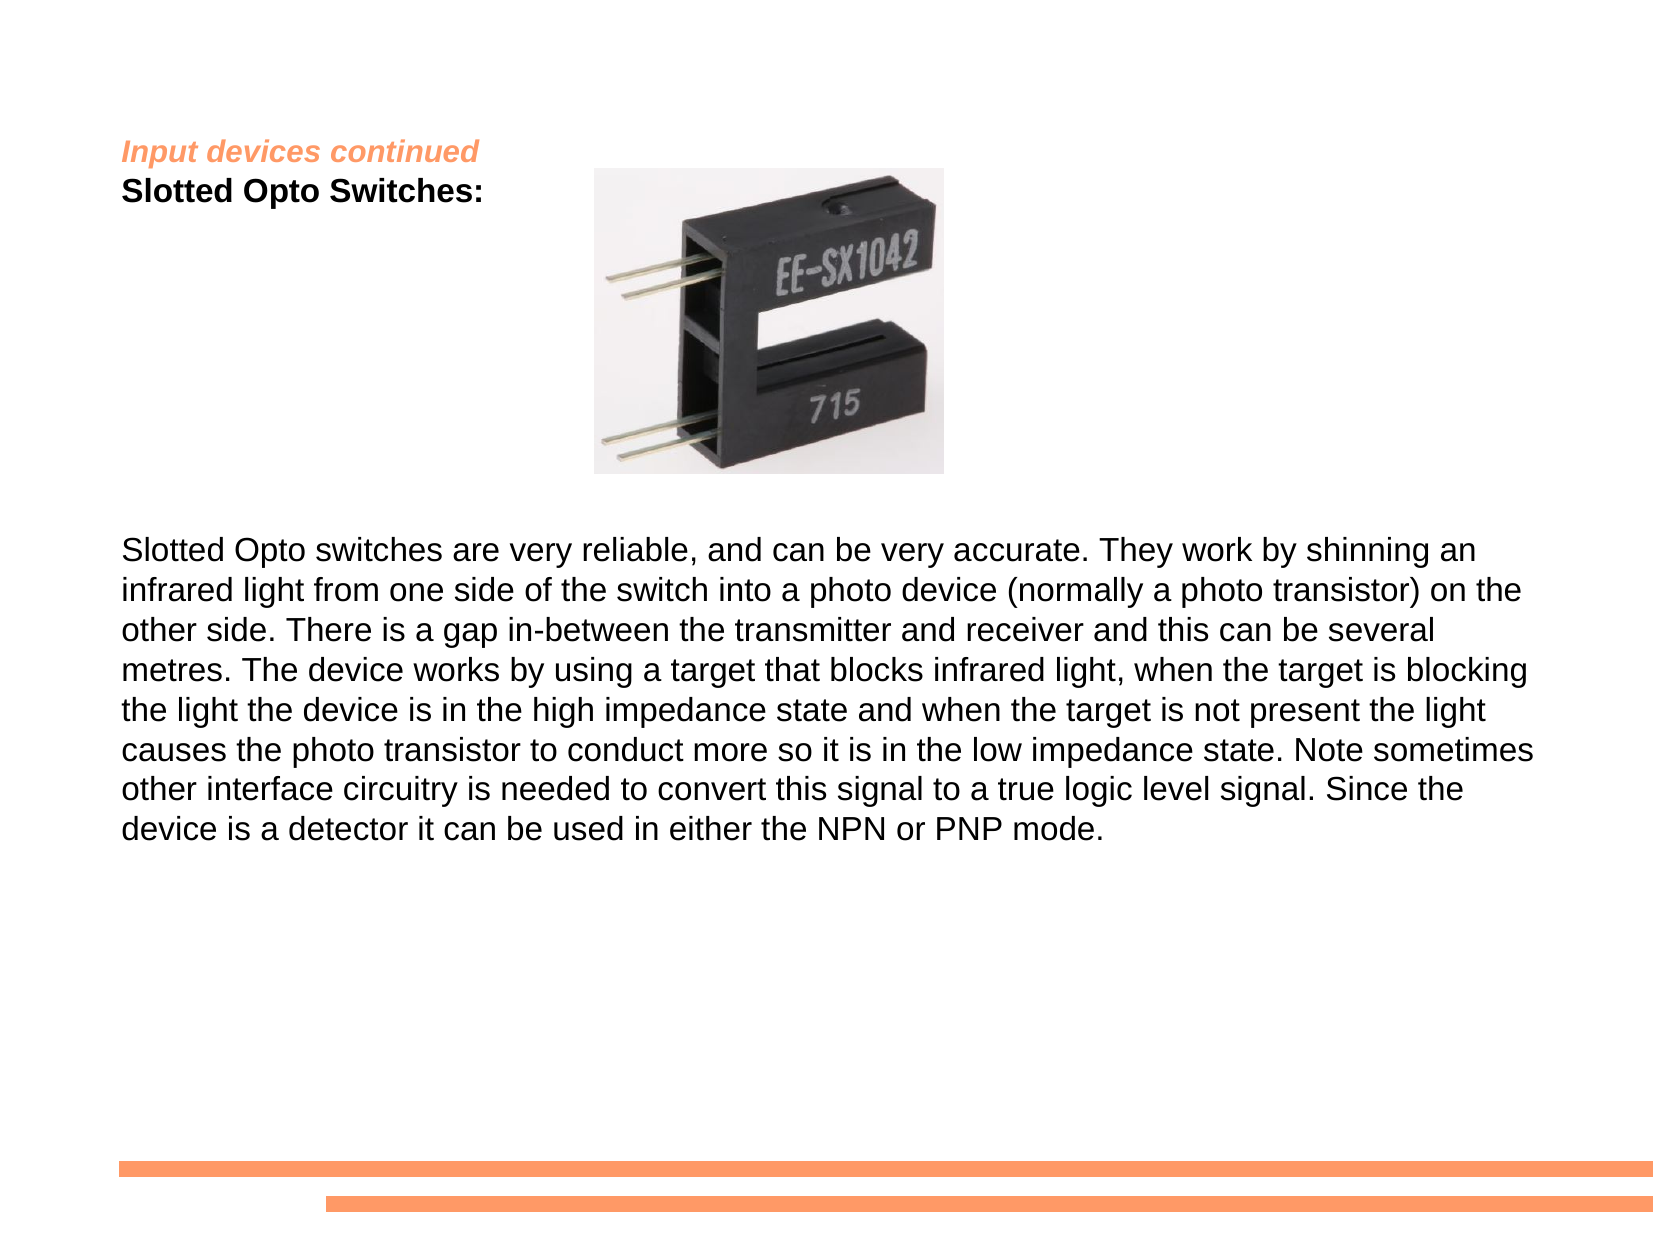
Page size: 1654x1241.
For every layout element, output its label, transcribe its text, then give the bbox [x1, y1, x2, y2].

title Input devices continued [121, 130, 1534, 168]
picture [594, 168, 944, 474]
list Slotted Opto Switches: Slotted Opto switches are very reliable, and can be very accurate. They work by shinning an infrared light from one side of the switch into a photo device (normally a photo transistor) on the other side. There is a gap in-between the transmitter and receiver and this can be several metres. The device works by using a target that blocks infrared light, when the target is blocking the light the device is in the high impedance state and when the target is not present the light causes the photo transistor to conduct more so it is in the low impedance state. Note sometimes other interface circuitry is needed to convert this signal to a true logic level signal. Since the device is a detector it can be used in either the NPN or PNP mode. [121, 168, 1551, 977]
